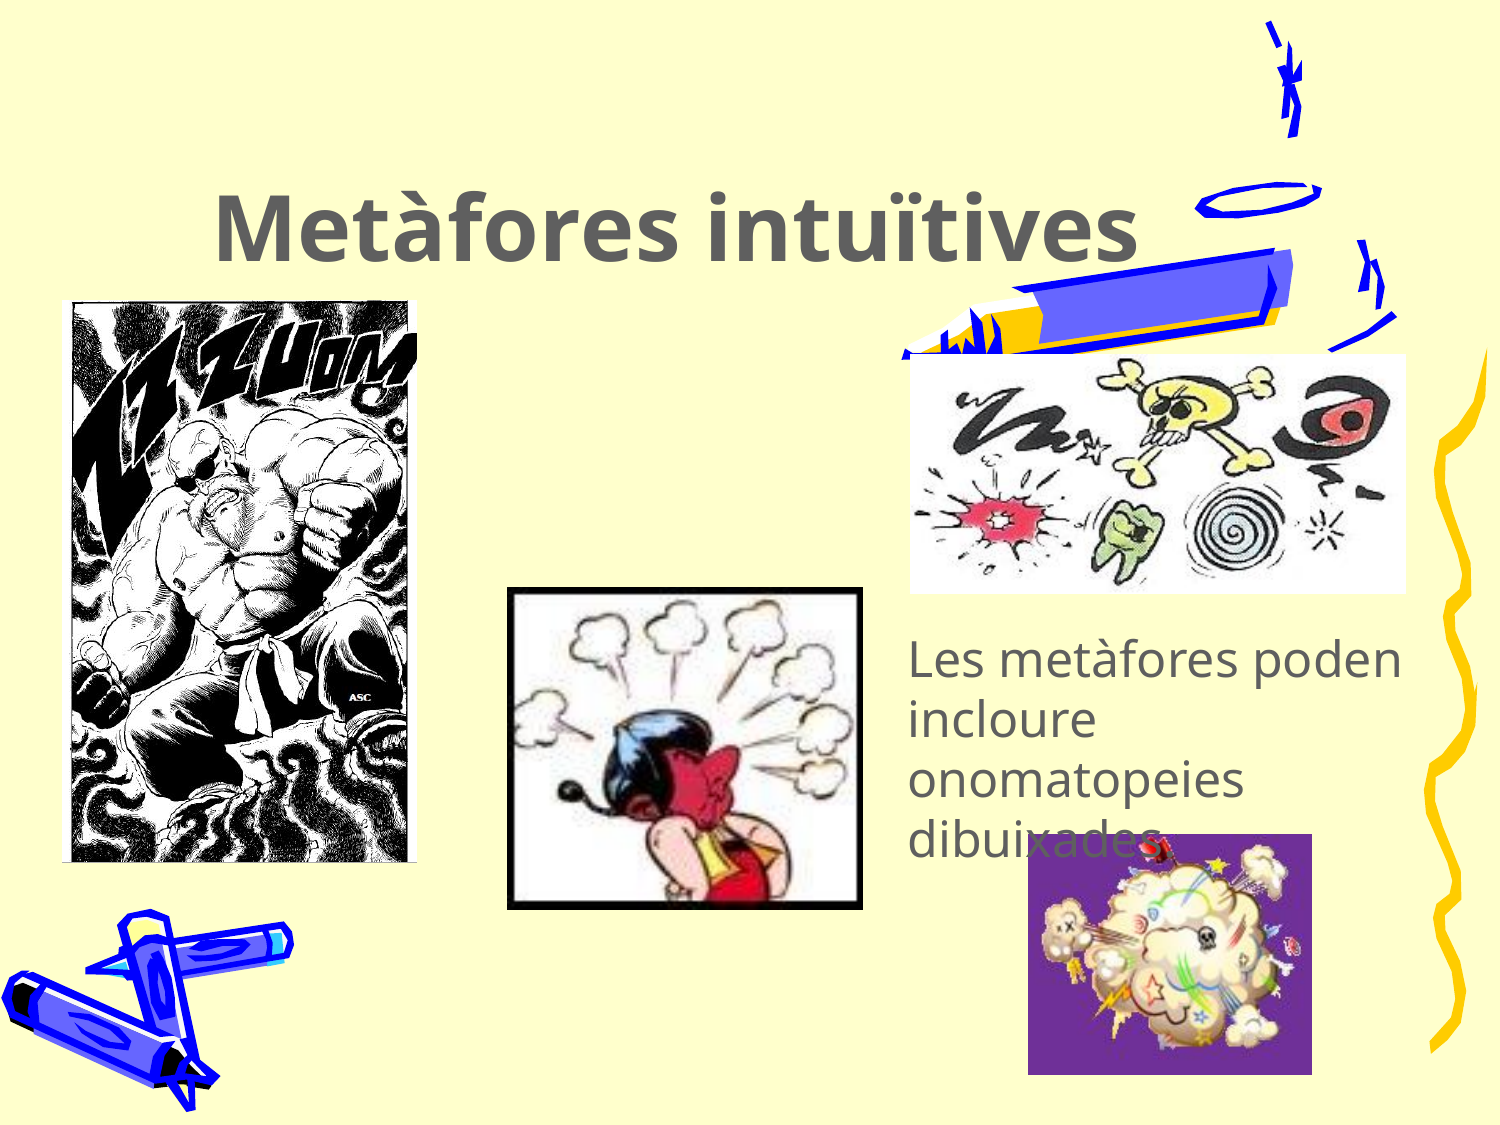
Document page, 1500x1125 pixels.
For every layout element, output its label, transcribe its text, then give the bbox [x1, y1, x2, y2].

picture [910, 354, 1406, 594]
title Metàfores intuïtives [112, 153, 1240, 288]
picture [507, 587, 863, 910]
picture [62, 300, 417, 863]
picture [1028, 863, 1312, 1075]
text_box Les metàfores poden incloure onomatopeies dibuixades. [892, 619, 1447, 863]
